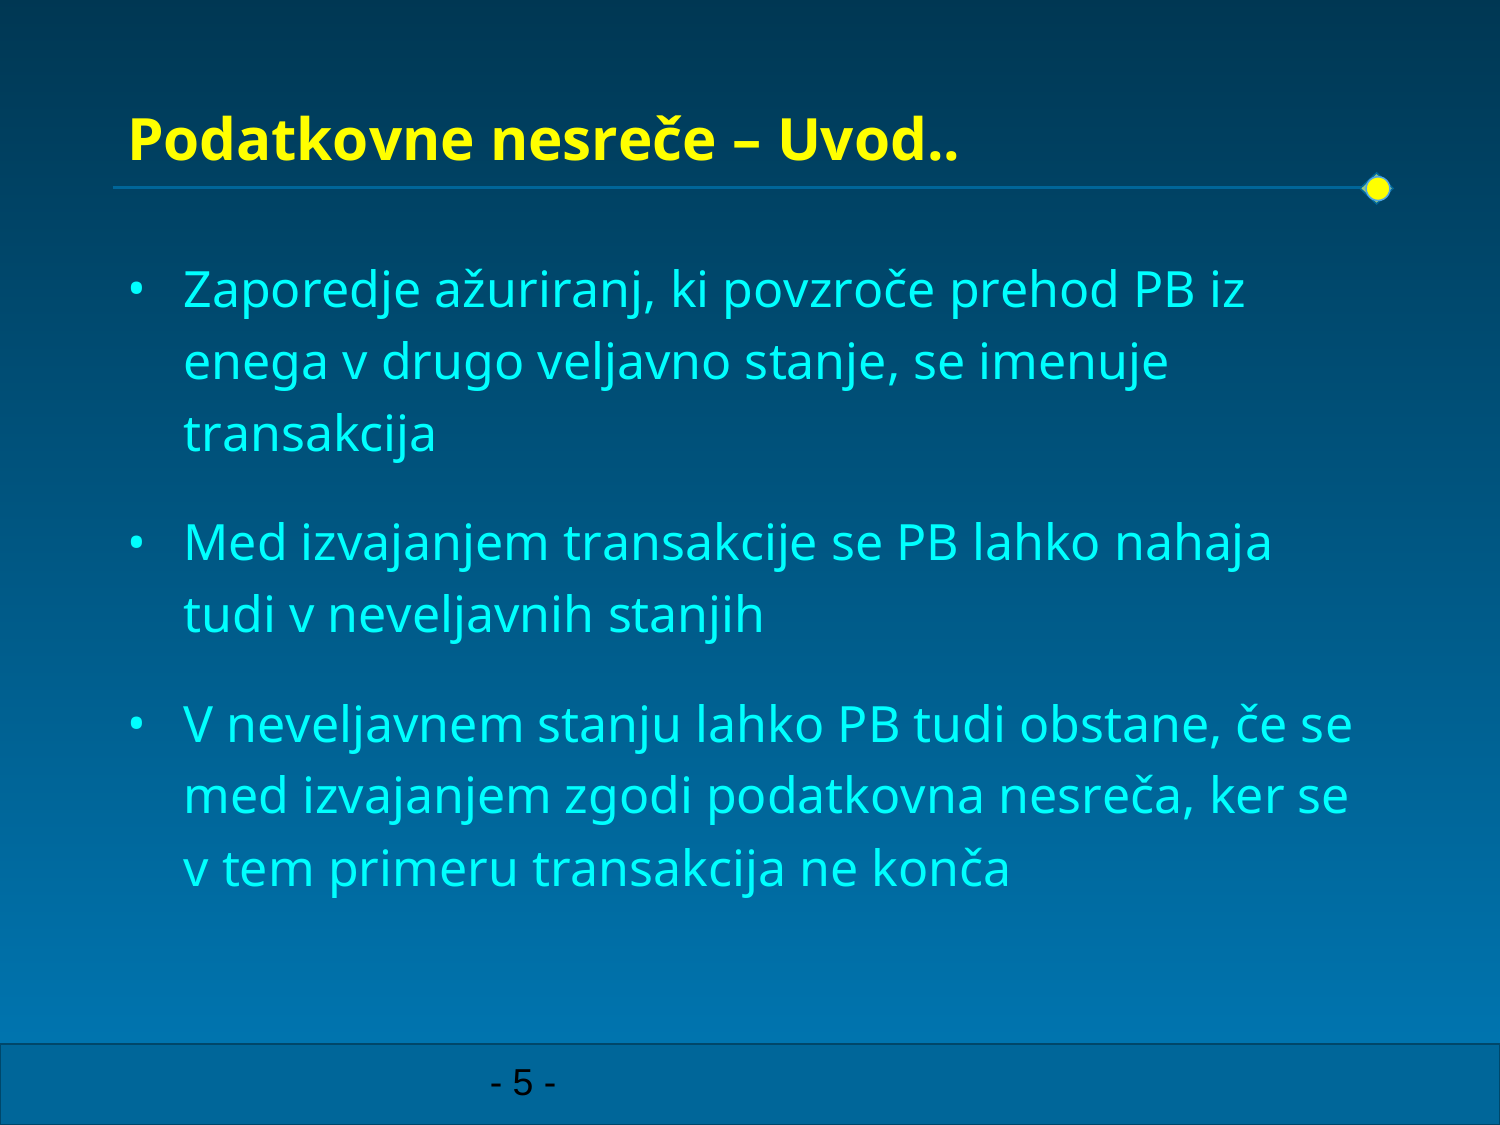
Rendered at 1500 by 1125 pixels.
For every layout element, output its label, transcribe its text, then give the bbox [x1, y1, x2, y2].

list Zaporedje ažuriranj, ki povzroče prehod PB iz enega v drugo veljavno stanje, se imenuje transakcija Med izvajanjem transakcije se PB lahko nahaja tudi v neveljavnih stanjih V neveljavnem stanju lahko PB tudi obstane, če se med izvajanjem zgodi podatkovna nesreča, ker se v tem primeru transakcija ne konča [112, 237, 1388, 963]
title Podatkovne nesreče – Uvod.. [112, 94, 1388, 181]
